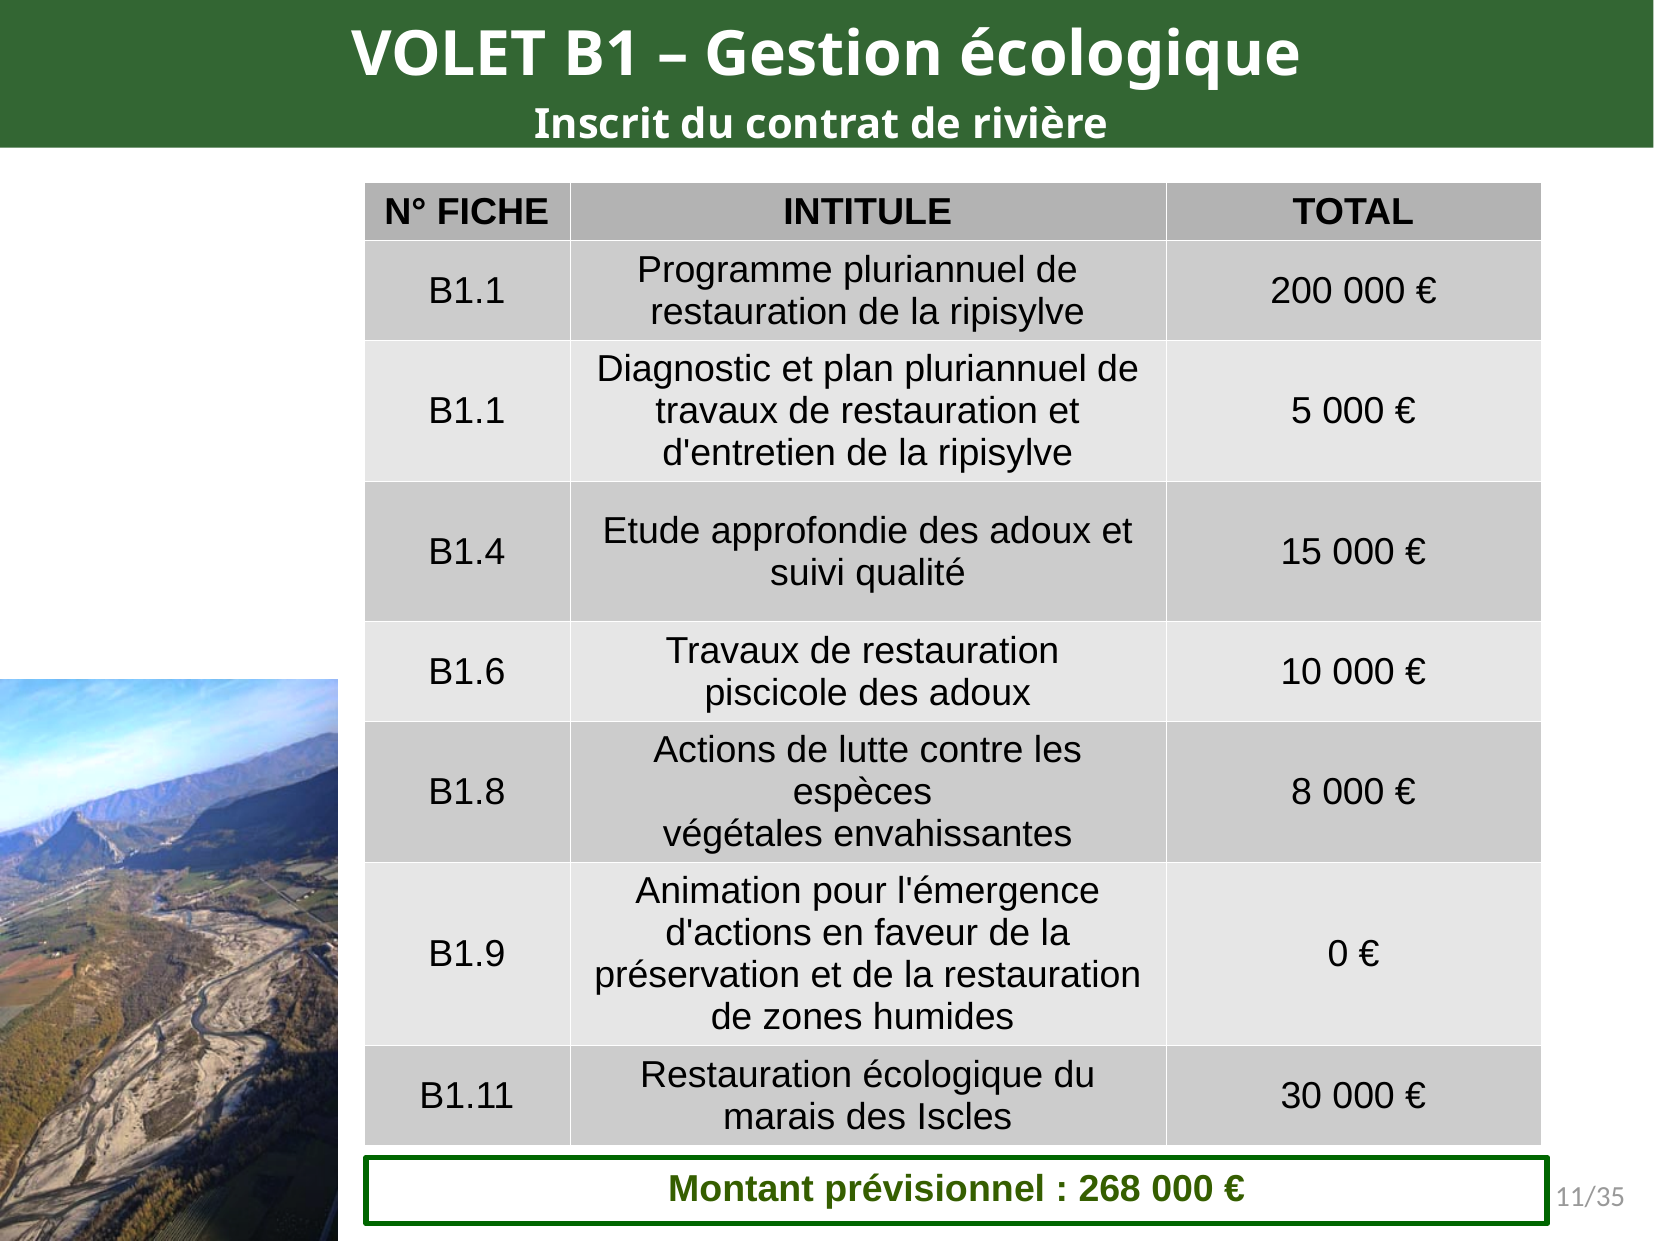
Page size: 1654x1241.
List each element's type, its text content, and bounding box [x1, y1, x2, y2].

table_cell 30 000 € [1167, 1046, 1541, 1145]
table_header TOTAL [1167, 183, 1541, 240]
table_cell 5 000 € [1167, 341, 1541, 481]
table_cell Actions de lutte contre les espèces végétales envahissantes [571, 722, 1166, 862]
table_cell B1.11 [365, 1046, 570, 1145]
table_cell Diagnostic et plan pluriannuel de travaux de restauration et d'entretien de la ripisylve [571, 341, 1166, 481]
table_cell 15 000 € [1167, 482, 1541, 621]
table_header INTITULE [571, 183, 1166, 240]
table_header N° FICHE [365, 183, 570, 240]
table_cell 8 000 € [1167, 722, 1541, 862]
table_cell 0 € [1167, 863, 1541, 1045]
table_cell Travaux de restauration piscicole des adoux [571, 622, 1166, 721]
table_cell B1.4 [365, 482, 570, 621]
table_cell 200 000 € [1167, 241, 1541, 340]
table_cell Animation pour l'émergence d'actions en faveur de la préservation et de la restauration de zones humides [571, 863, 1166, 1045]
table_cell B1.8 [365, 722, 570, 862]
table_cell B1.1 [365, 241, 570, 340]
table_cell Etude approfondie des adoux et suivi qualité [571, 482, 1166, 621]
table_cell B1.1 [365, 341, 570, 481]
table_cell Restauration écologique du marais des Iscles [571, 1046, 1166, 1145]
table_cell 10 000 € [1167, 622, 1541, 721]
text_box VOLET B1 – Gestion écologique Inscrit du contrat de rivière [0, 0, 1654, 148]
table_cell B1.9 [365, 863, 570, 1045]
text_box Montant prévisionnel : 268 000 € [366, 1157, 1548, 1224]
table_cell Programme pluriannuel de restauration de la ripisylve [571, 241, 1166, 340]
picture [0, 679, 338, 1241]
table_cell B1.6 [365, 622, 570, 721]
